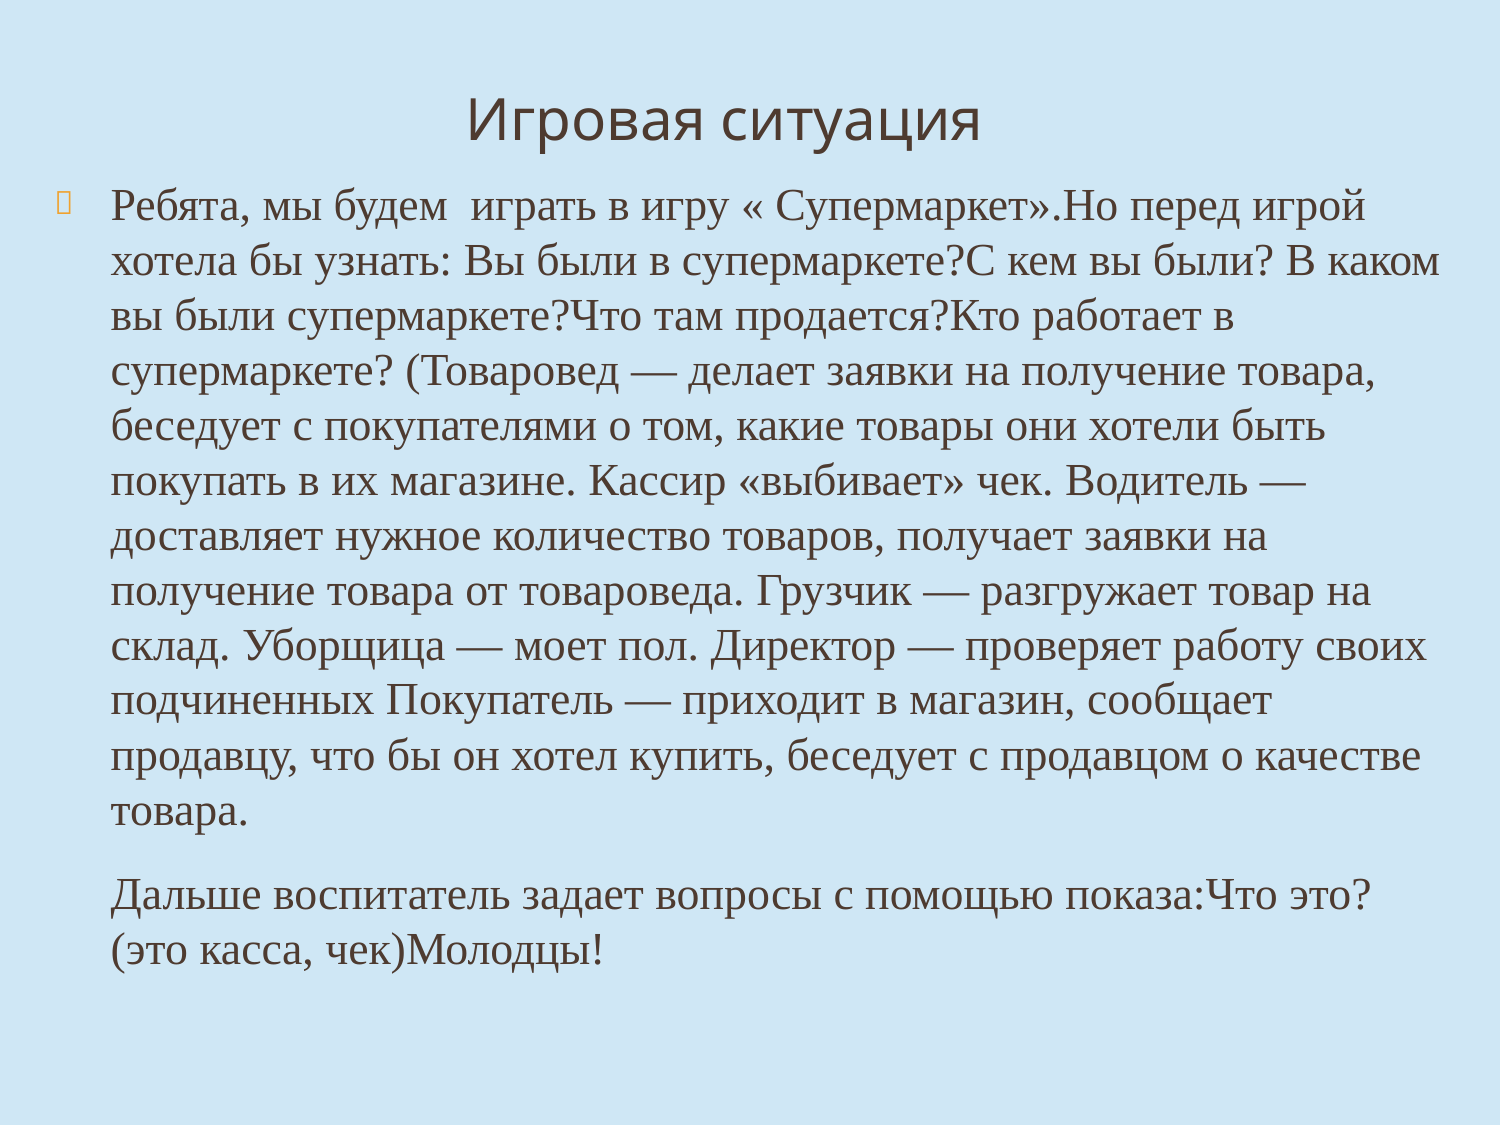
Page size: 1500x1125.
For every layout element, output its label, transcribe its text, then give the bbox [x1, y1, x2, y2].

list Ребята, мы будем играть в игру « Супермаркет».Но перед игрой хотела бы узнать: Вы были в супермаркете?С кем вы были? В каком вы были супермаркете?Что там продается?Кто работает в супермаркете? (Товаровед — делает заявки на получение товара, беседует с покупателями о том, какие товары они хотели быть покупать в их магазине. Кассир «выбивает» чек. Водитель — доставляет нужное количество товаров, получает заявки на получение товара от товароведа. Грузчик — разгружает товар на склад. Уборщица — моет пол. Директор — проверяет работу своих подчиненных Покупатель — приходит в магазин, сообщает продавцу, что бы он хотел купить, беседует с продавцом о качестве товара. Дальше воспитатель задает вопросы с помощью показа:Что это?(это касса, чек)Молодцы! [39, 167, 1465, 910]
title Игровая ситуация [50, 75, 1475, 213]
